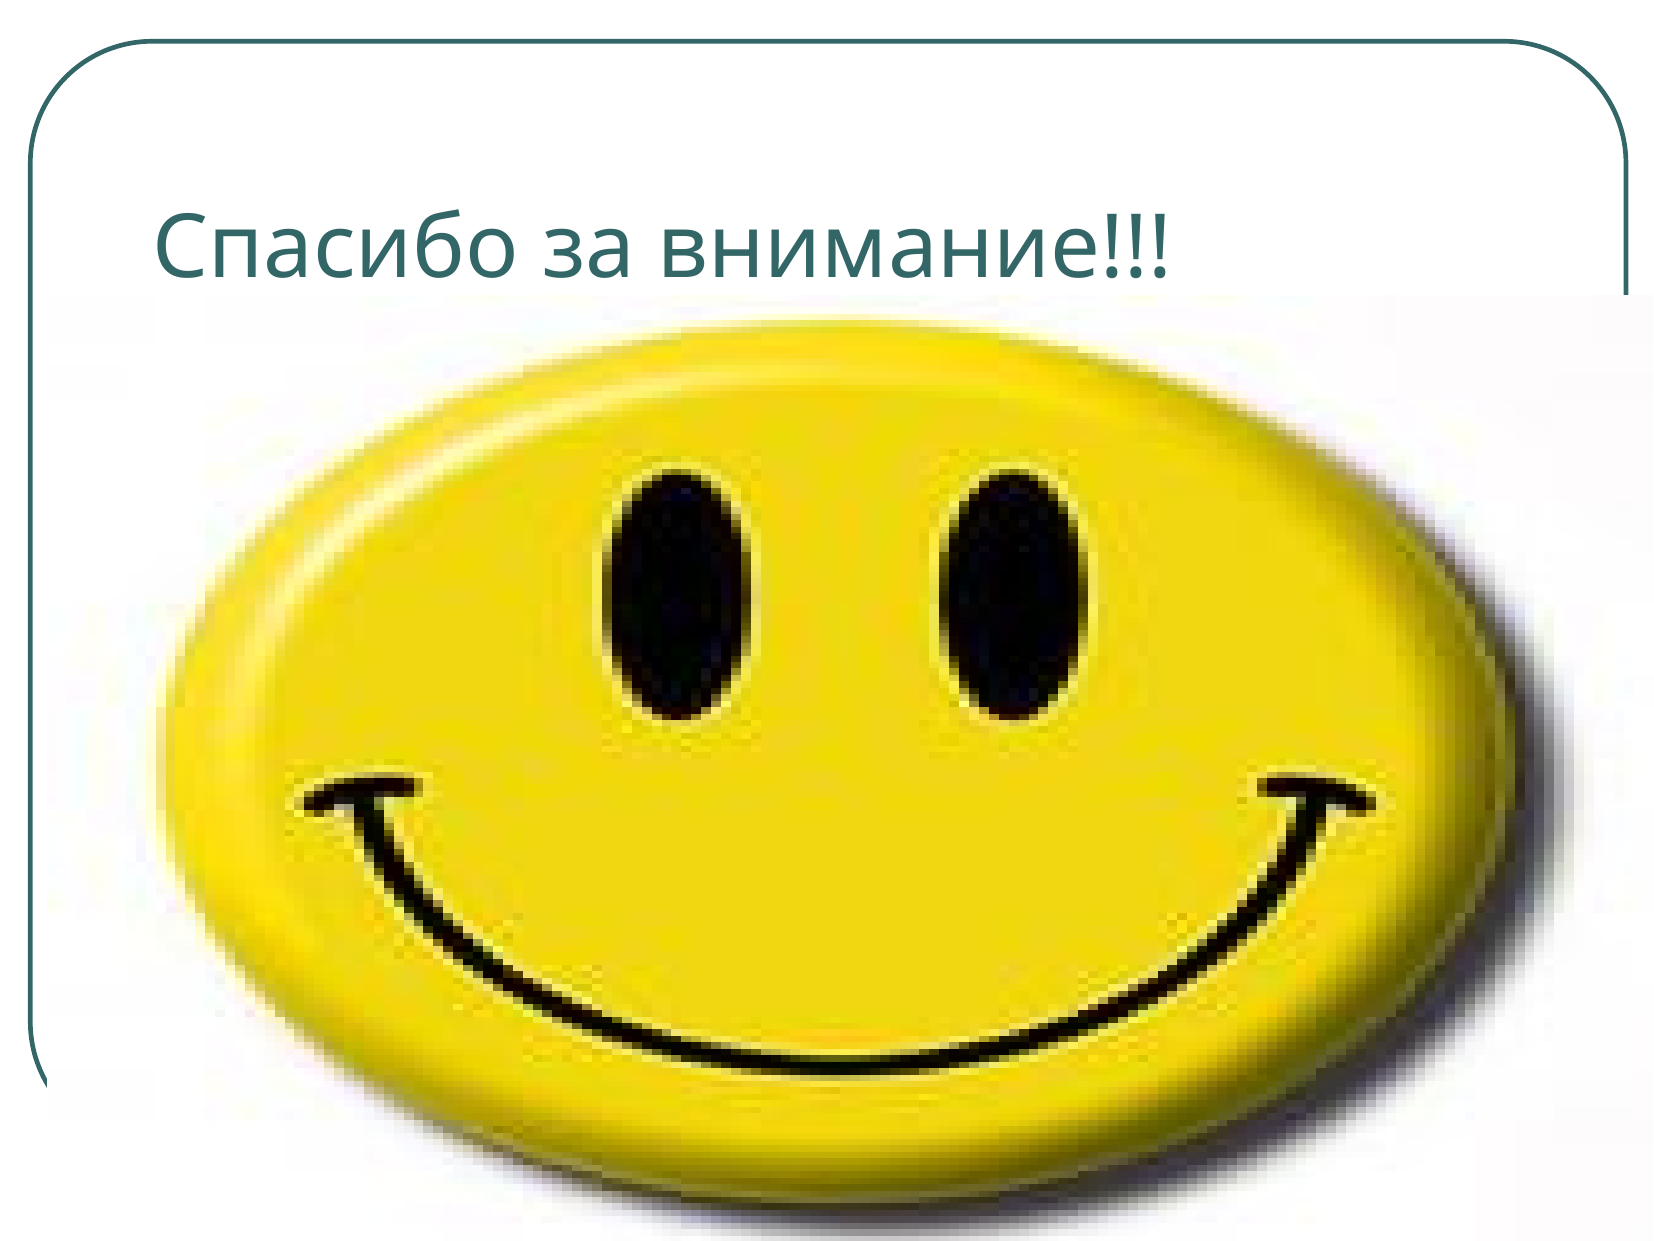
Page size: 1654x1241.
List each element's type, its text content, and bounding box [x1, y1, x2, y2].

picture [47, 295, 1654, 1241]
title Спасибо за внимание!!! [137, 96, 1530, 295]
